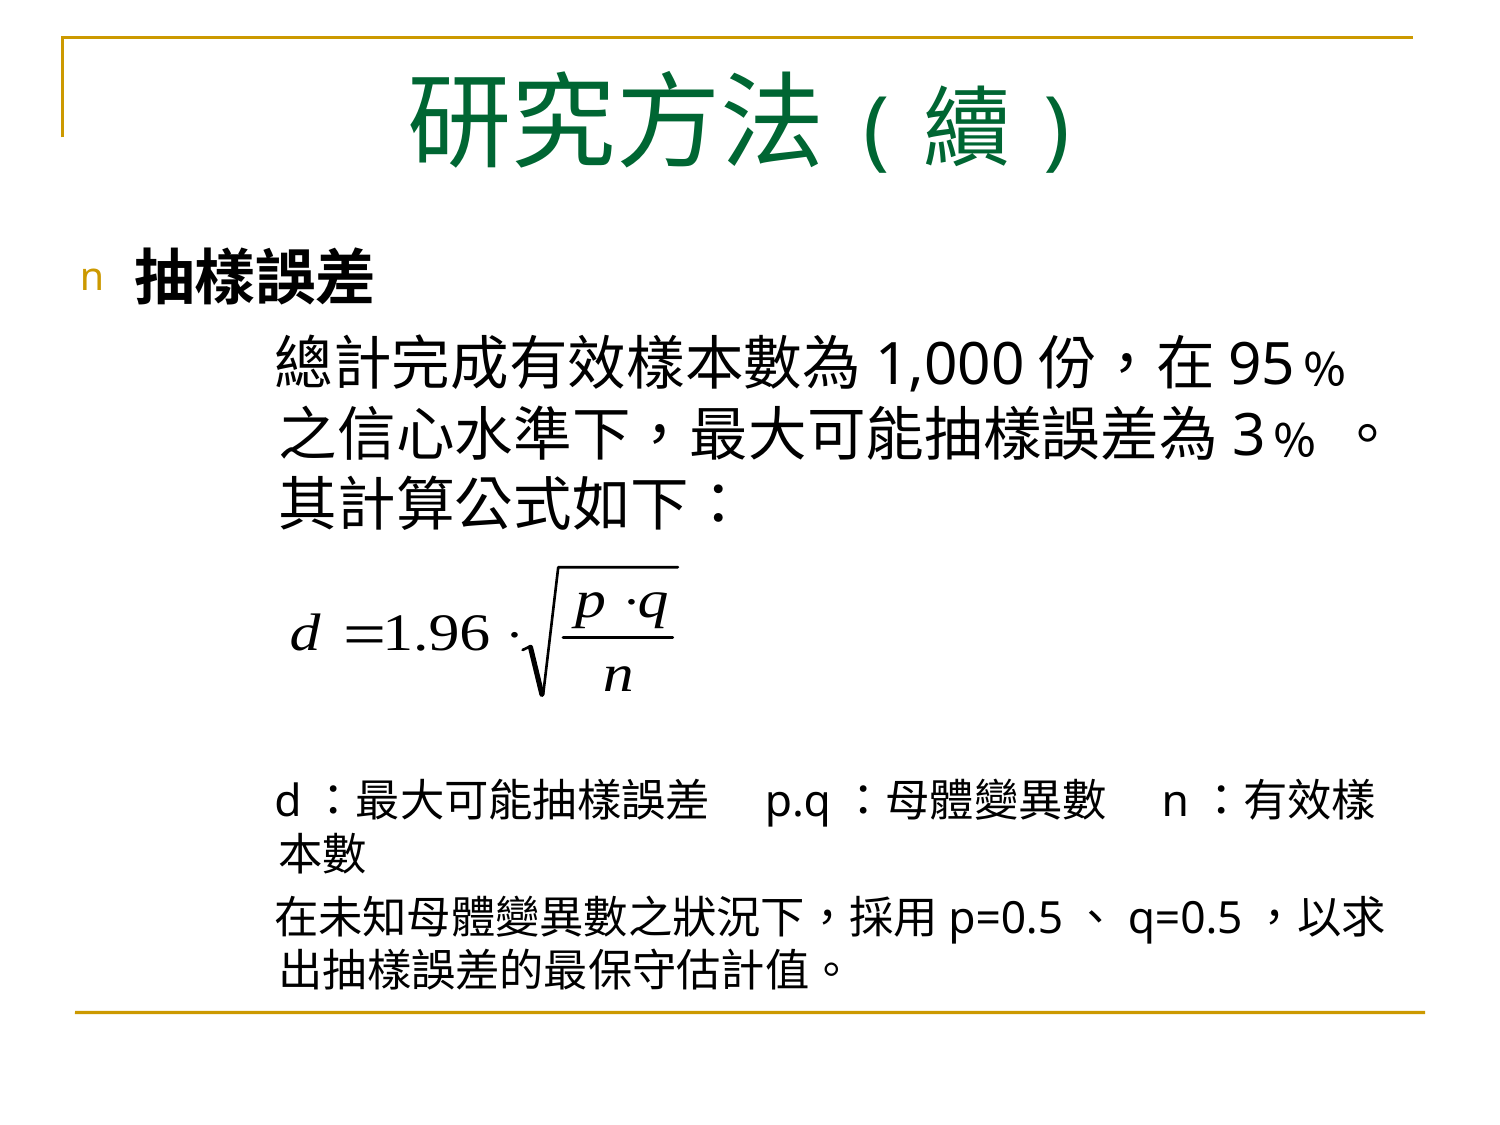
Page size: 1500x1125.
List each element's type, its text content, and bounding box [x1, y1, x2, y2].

list 抽樣誤差 總計完成有效樣本數為1,000份，在95﹪之信心水準下，最大可能抽樣誤差為3﹪。其計算公式如下： d：最大可能抽樣誤差 p.q：母體變異數 n：有效樣本數 在未知母體變異數之狀況下，採用p=0.5、q=0.5，以求出抽樣誤差的最保守估計值。 [64, 231, 1414, 1005]
title 研究方法(續) [75, 48, 1417, 199]
chart [218, 553, 692, 708]
